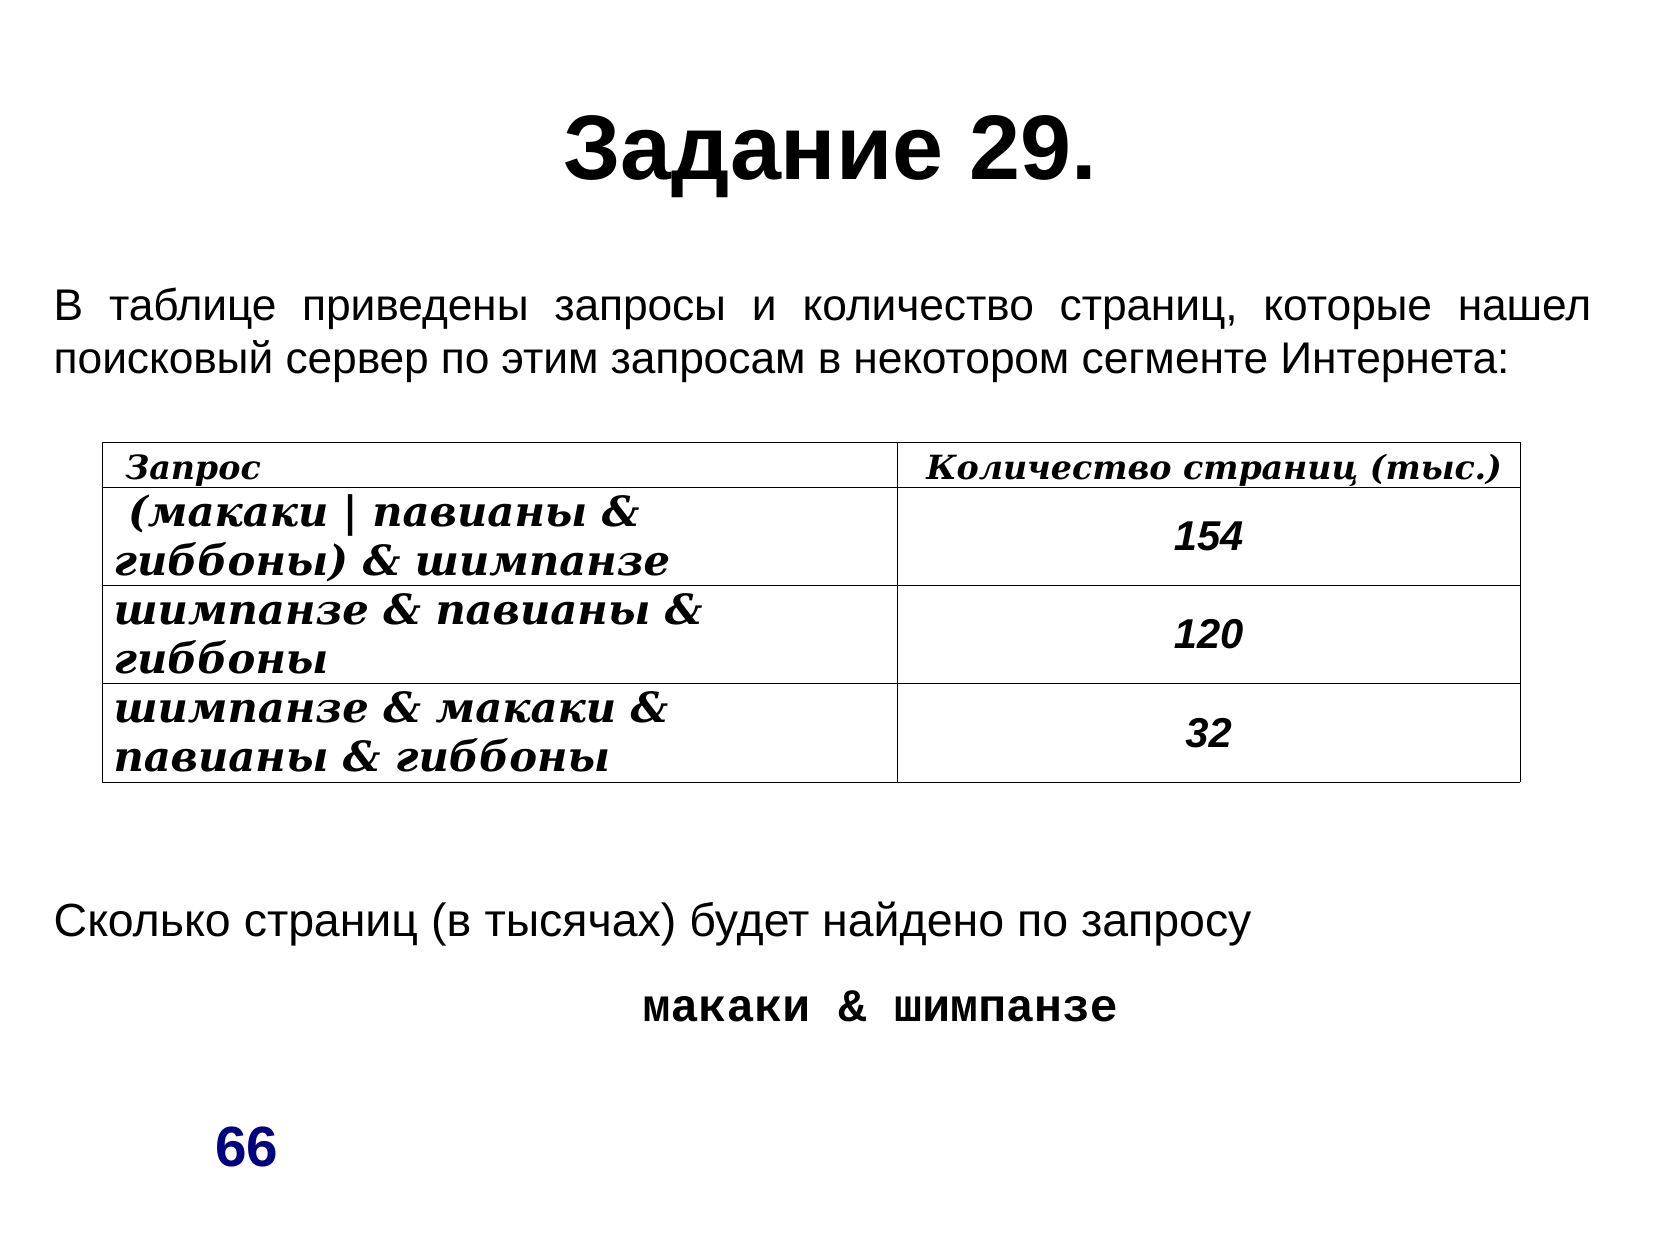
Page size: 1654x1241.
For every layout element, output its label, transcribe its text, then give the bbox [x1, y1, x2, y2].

table_cell шимпанзе & павианы & гиббоны [103, 586, 897, 683]
table_cell (макаки | павианы & гиббоны) & шимпанзе [103, 488, 897, 585]
table_cell 120 [898, 586, 1520, 683]
table_header Запрос [103, 443, 897, 487]
list В таблице приведены запросы и количество страниц, которые нашел поисковый сервер по этим запросам в некотором сегменте Интернета: Сколько страниц (в тысячах) будет найдено по запросу макаки & шимпанзе 66 [38, 268, 1609, 1194]
table_cell 32 [898, 684, 1520, 782]
table_cell шимпанзе & макаки & павианы & гиббоны [103, 684, 897, 782]
title Задание 29. [82, 68, 1571, 268]
table_cell 154 [898, 488, 1520, 585]
table_header Количество страниц (тыс.) [898, 443, 1520, 487]
